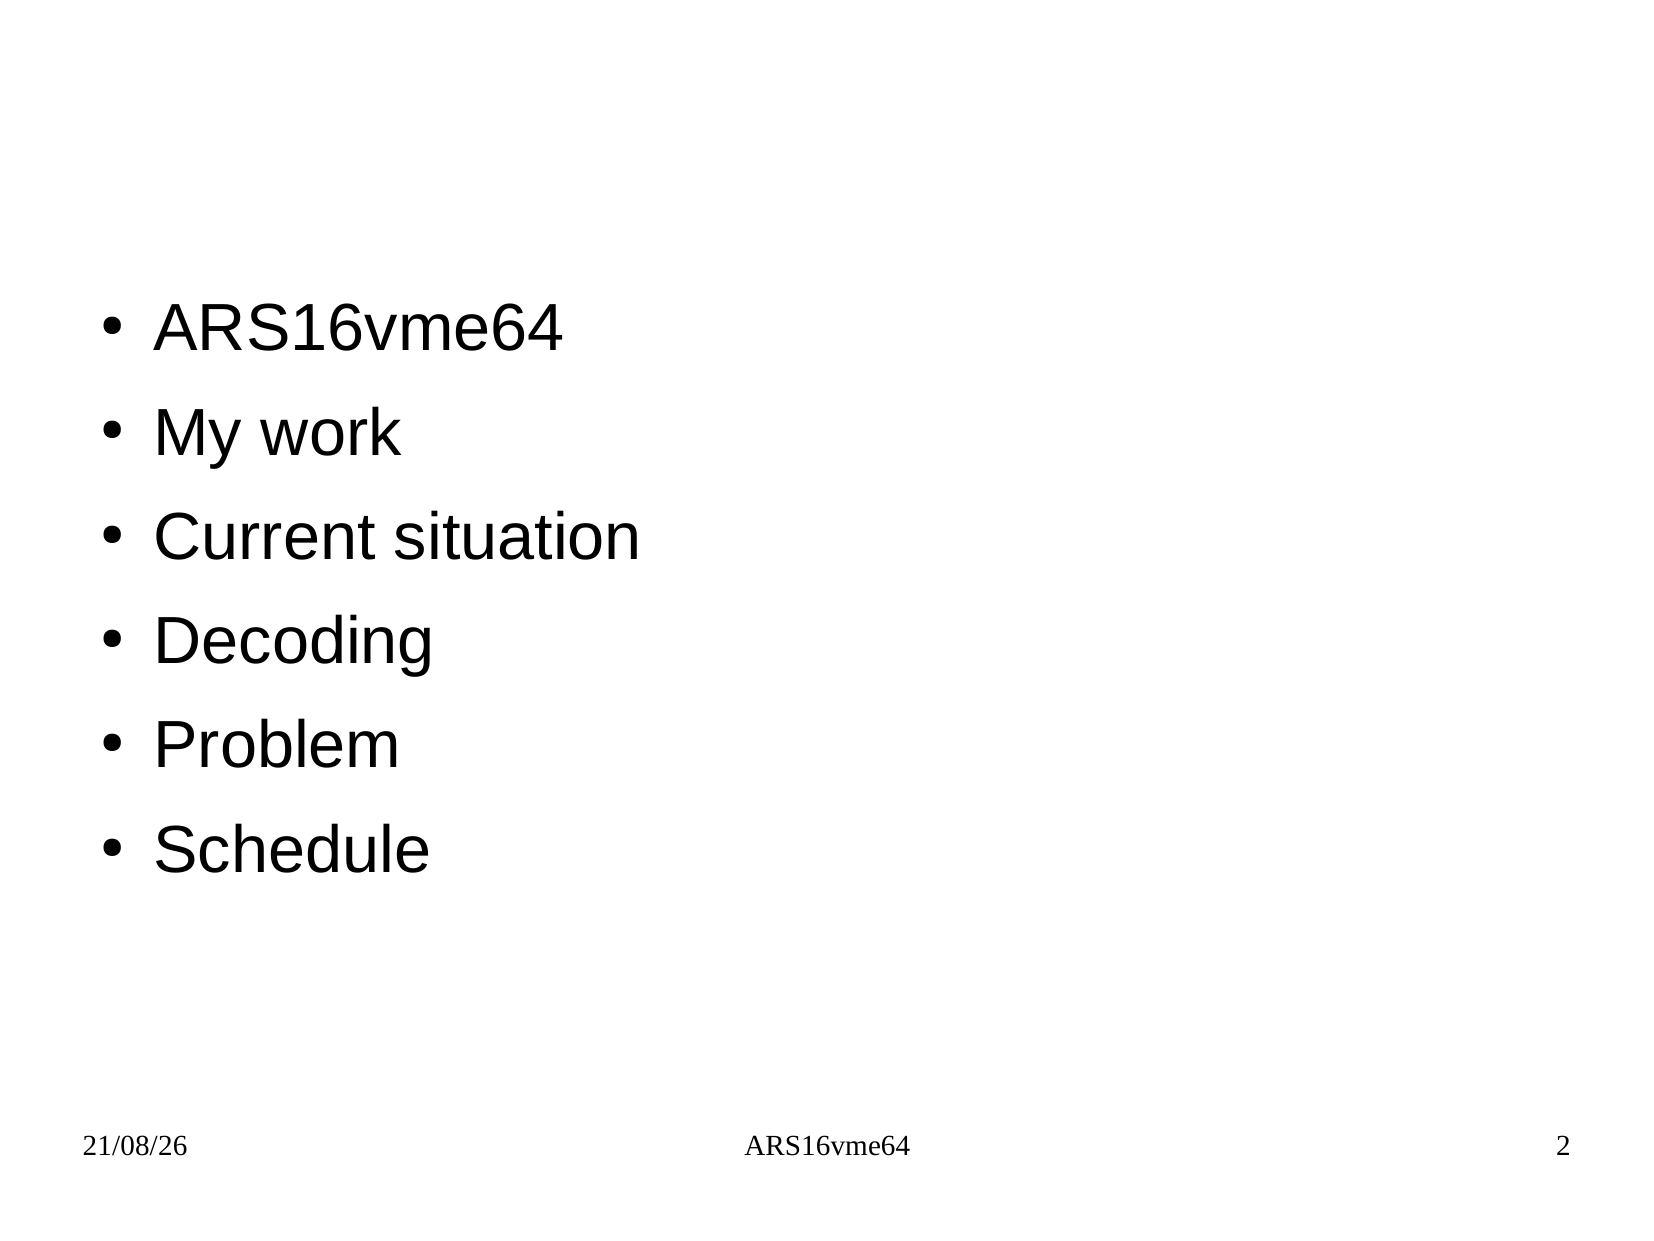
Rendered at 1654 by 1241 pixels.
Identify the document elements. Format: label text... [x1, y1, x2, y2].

list ARS16vme64 My work Current situation Decoding Problem Schedule [82, 290, 1571, 1096]
